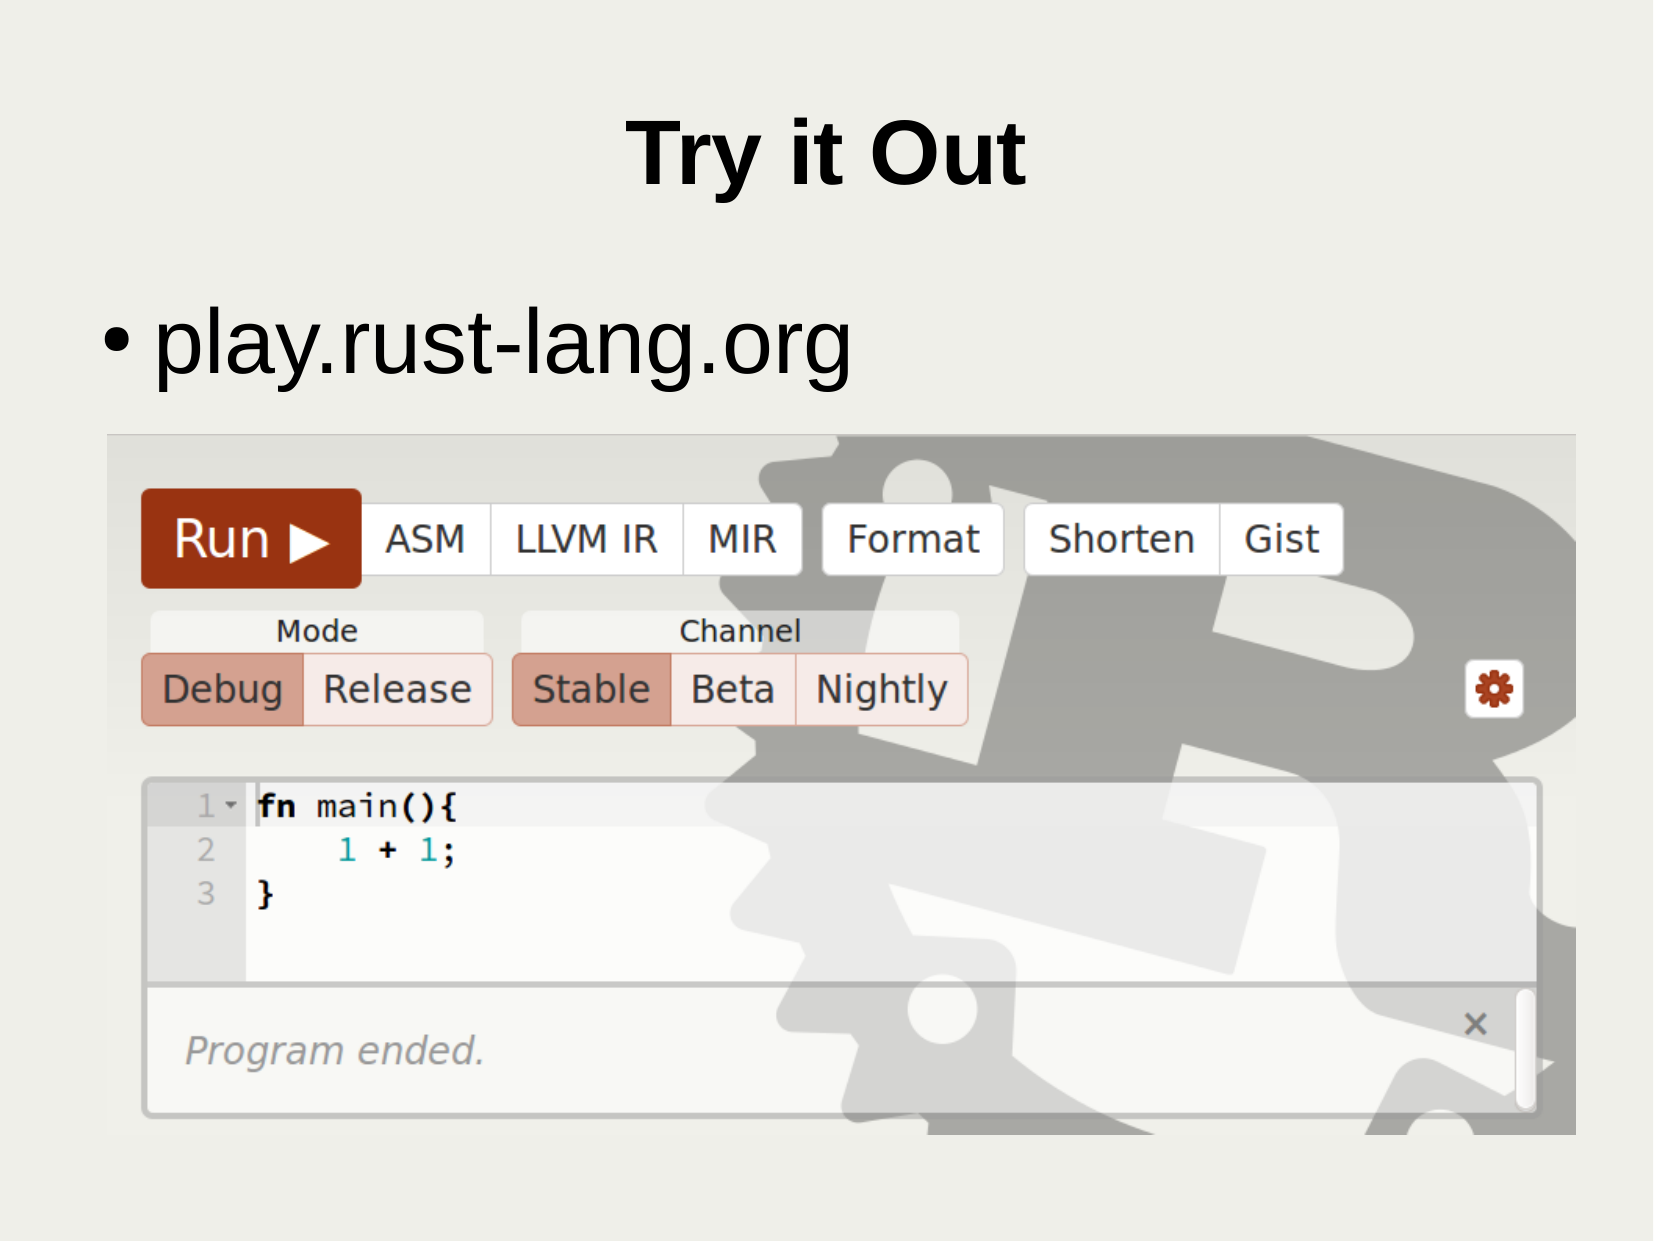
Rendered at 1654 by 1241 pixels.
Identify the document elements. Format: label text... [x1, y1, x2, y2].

list play.rust-lang.org [82, 290, 1571, 1010]
title Try it Out [82, 49, 1571, 257]
picture [0, 0, 1654, 1241]
